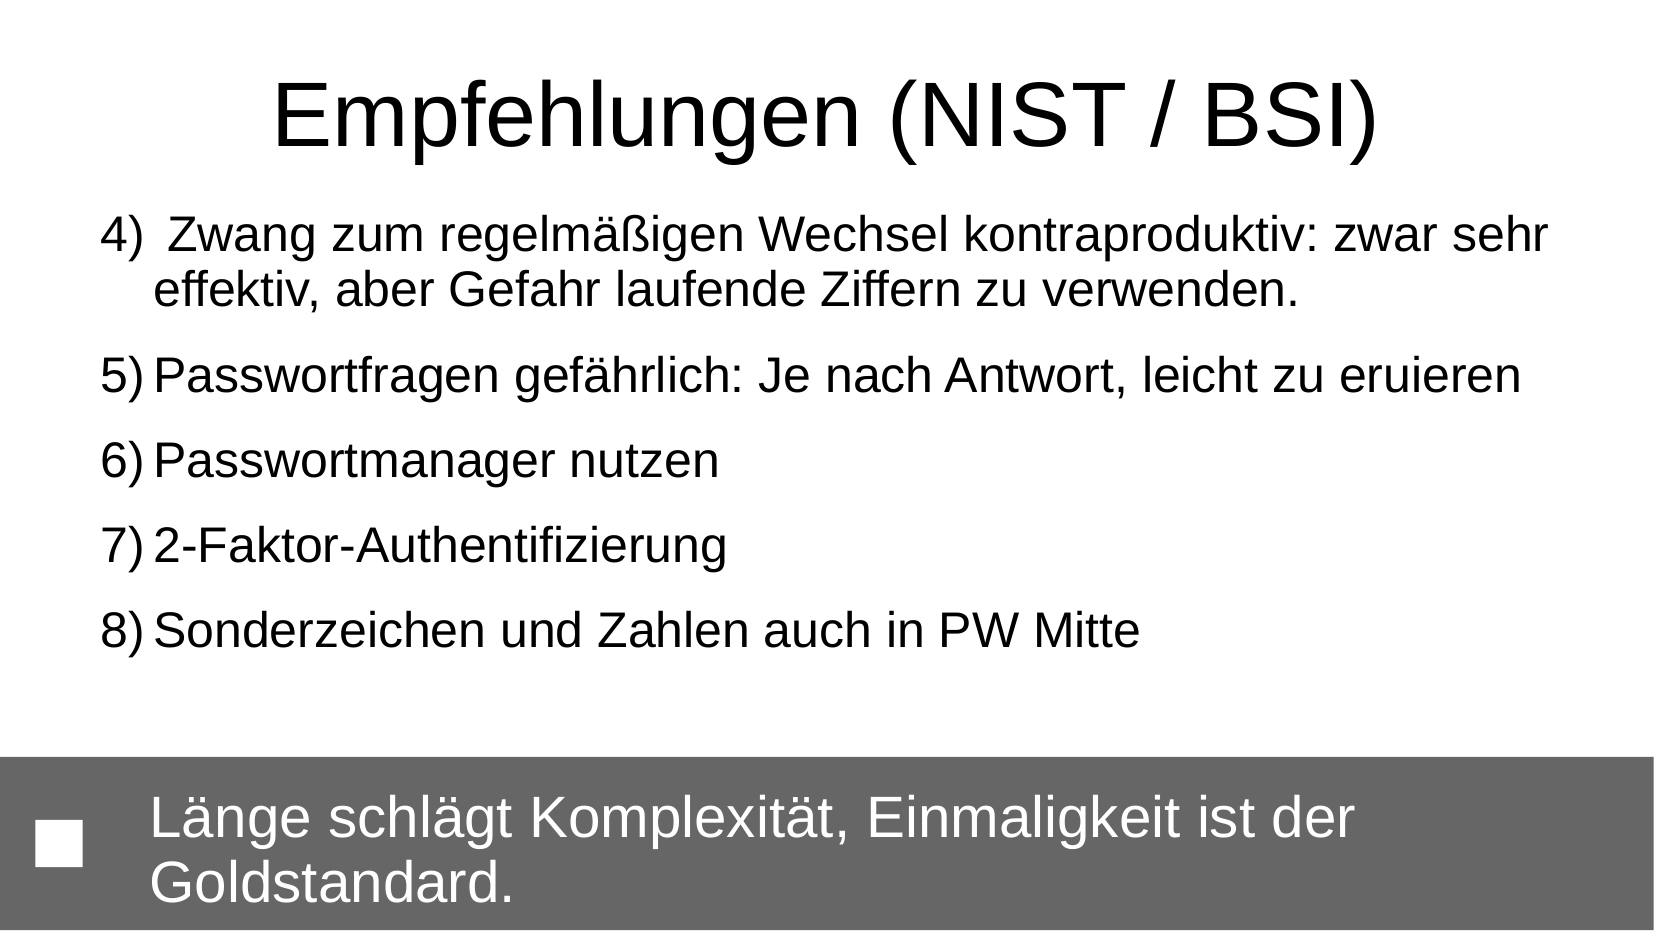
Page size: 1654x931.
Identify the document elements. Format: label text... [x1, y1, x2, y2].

list Zwang zum regelmäßigen Wechsel kontraproduktiv: zwar sehr effektiv, aber Gefahr laufende Ziffern zu verwenden. Passwortfragen gefährlich: Je nach Antwort, leicht zu eruieren Passwortmanager nutzen 2-Faktor-Authentifizierung Sonderzeichen und Zahlen auch in PW Mitte [82, 205, 1571, 697]
title Empfehlungen (NIST / BSI) [82, 37, 1571, 193]
text_box Länge schlägt Komplexität, Einmaligkeit ist der Goldstandard. [134, 777, 1619, 923]
